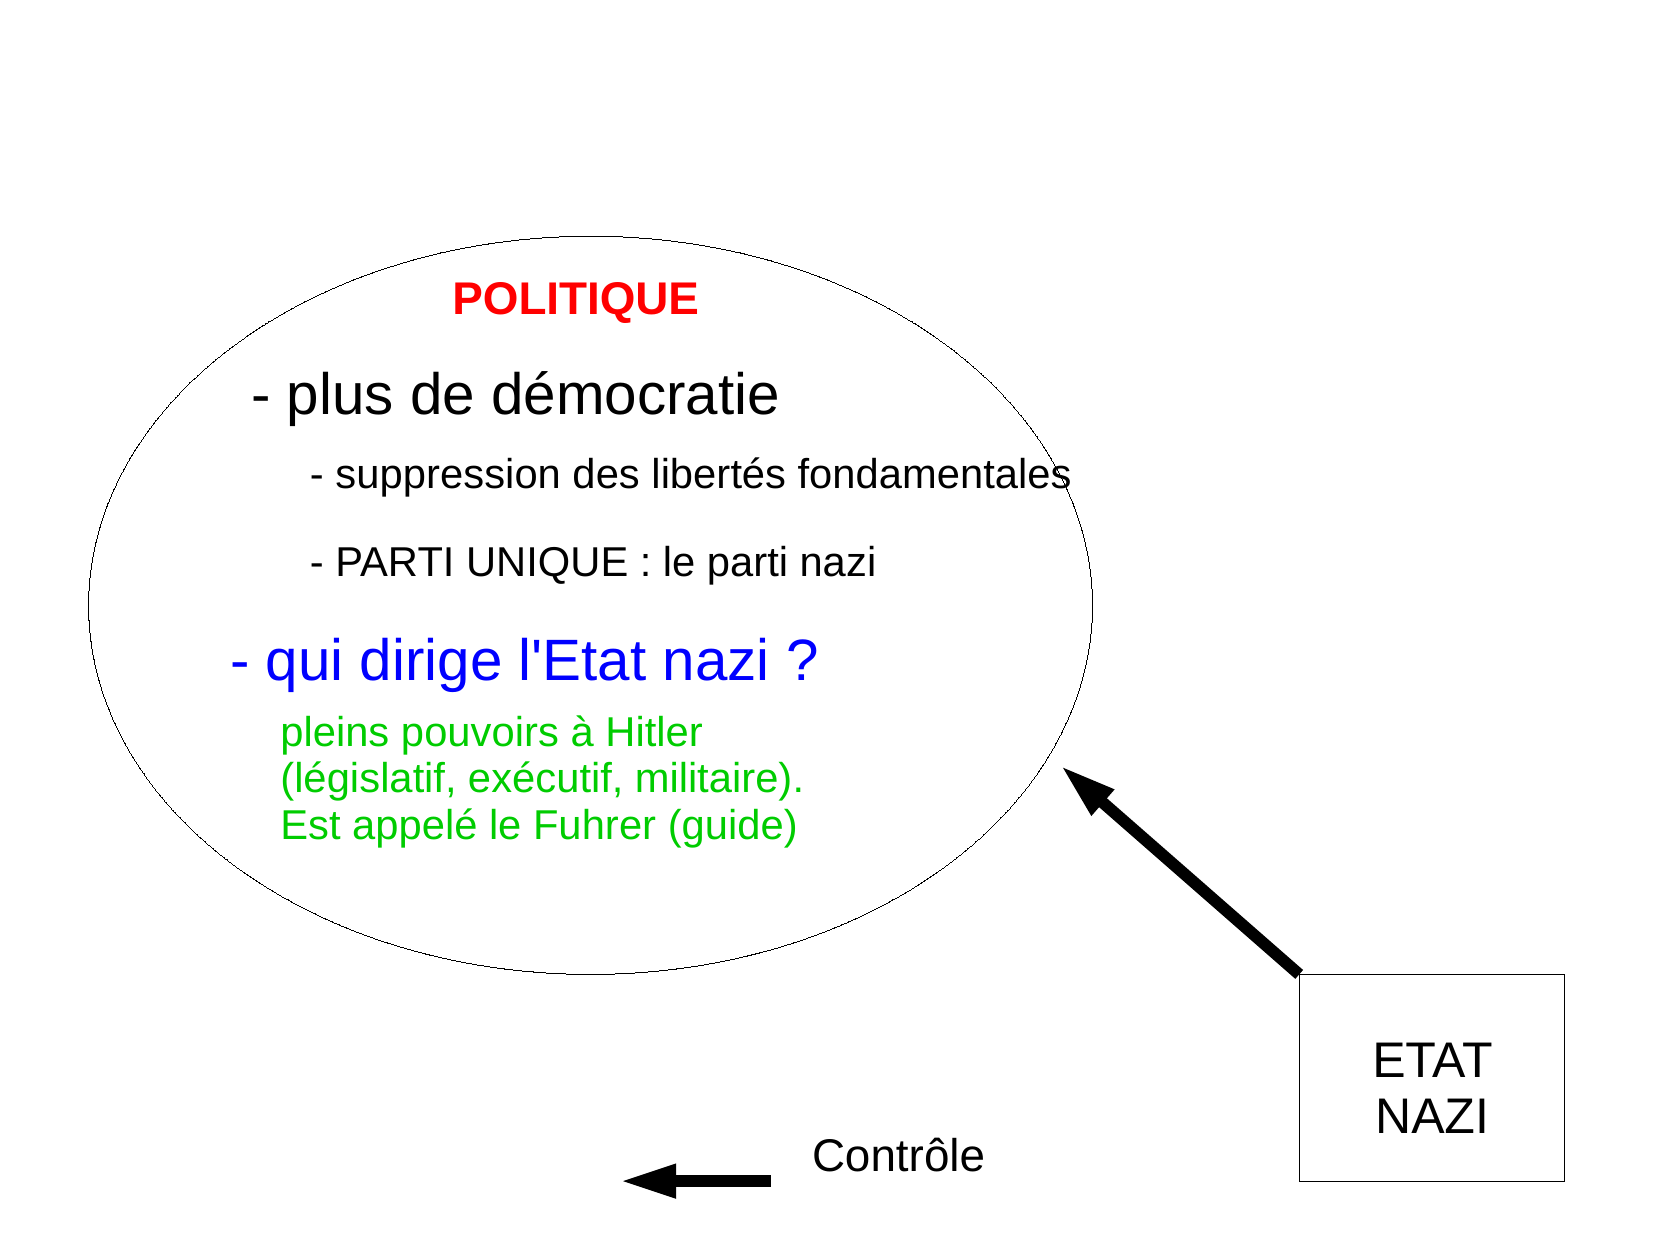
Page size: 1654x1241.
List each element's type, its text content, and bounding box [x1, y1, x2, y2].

text_box - plus de démocratie [236, 354, 1034, 434]
text_box Contrôle [797, 1122, 1123, 1188]
text_box - qui dirige l'Etat nazi ? [215, 620, 1013, 700]
text_box - PARTI UNIQUE : le parti nazi [295, 531, 892, 594]
text_box ETAT NAZI [1299, 1025, 1565, 1152]
text_box POLITIQUE [265, 265, 886, 333]
text_box pleins pouvoirs à Hitler (législatif, exécutif, militaire). Est appelé le Fuhrer (guide) [265, 701, 886, 857]
text_box - suppression des libertés fondamentales [295, 442, 1123, 505]
